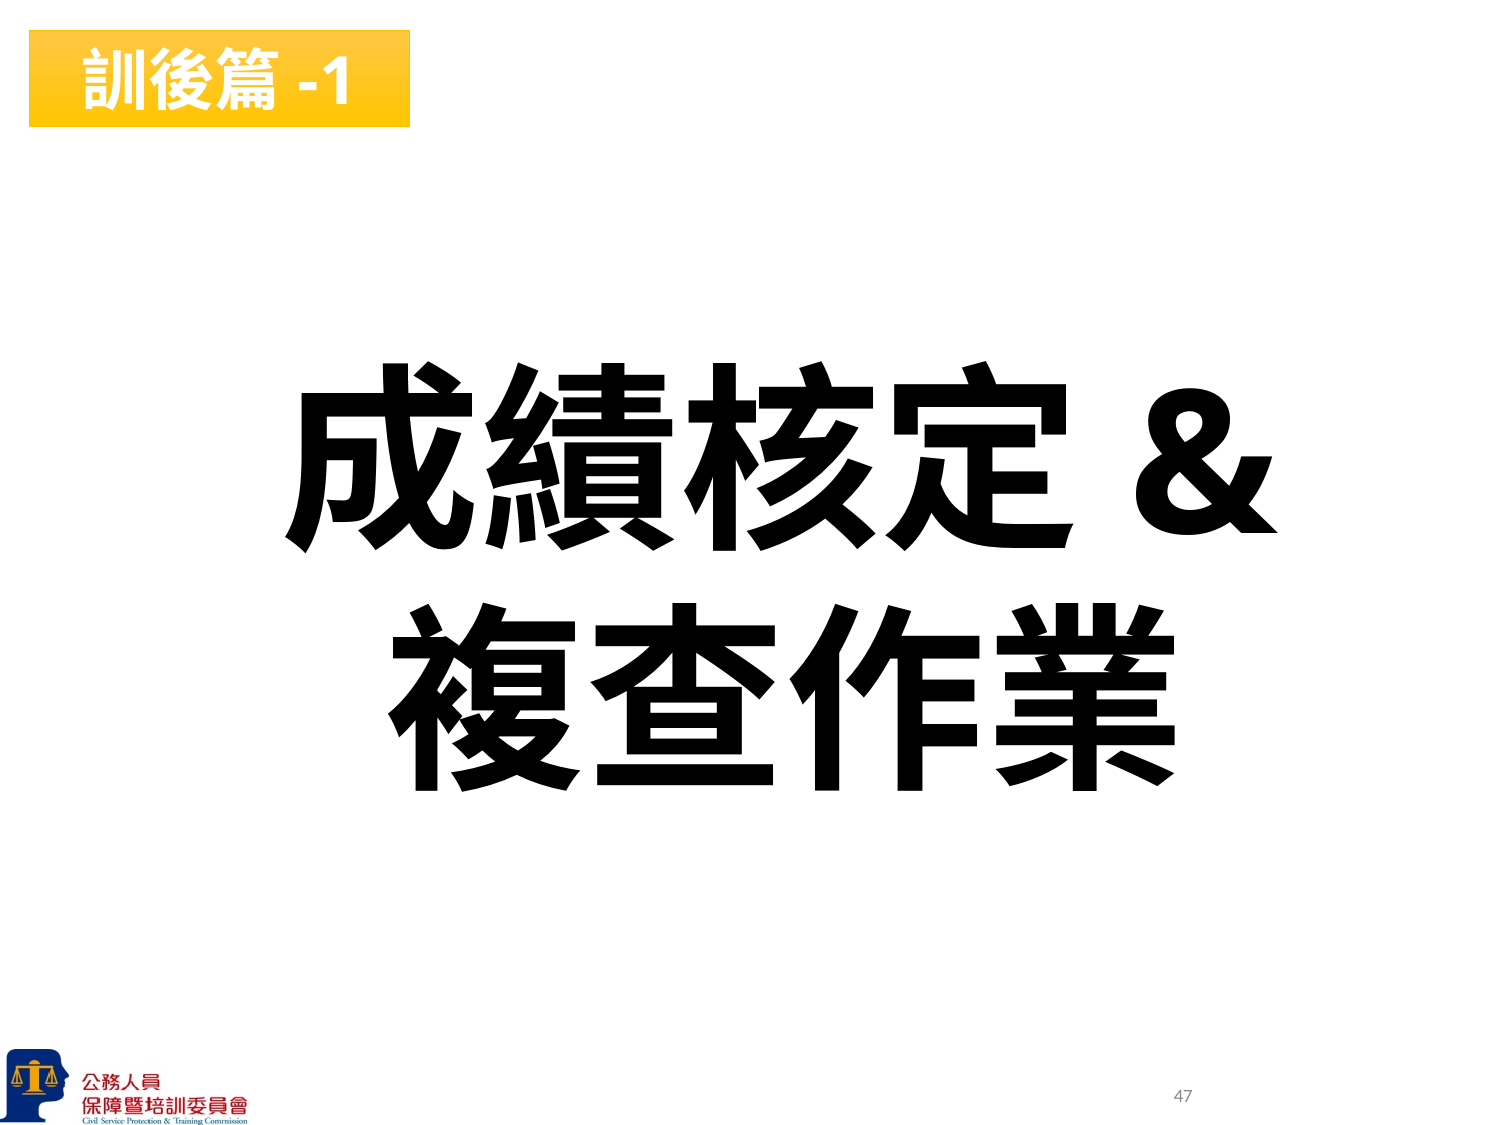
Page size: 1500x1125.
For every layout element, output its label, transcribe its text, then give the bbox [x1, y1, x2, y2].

text_box 訓後篇-1 [29, 31, 409, 126]
text_box 52 [1158, 1065, 1497, 1125]
text_box 成績核定&複查作業 [266, 326, 1305, 821]
